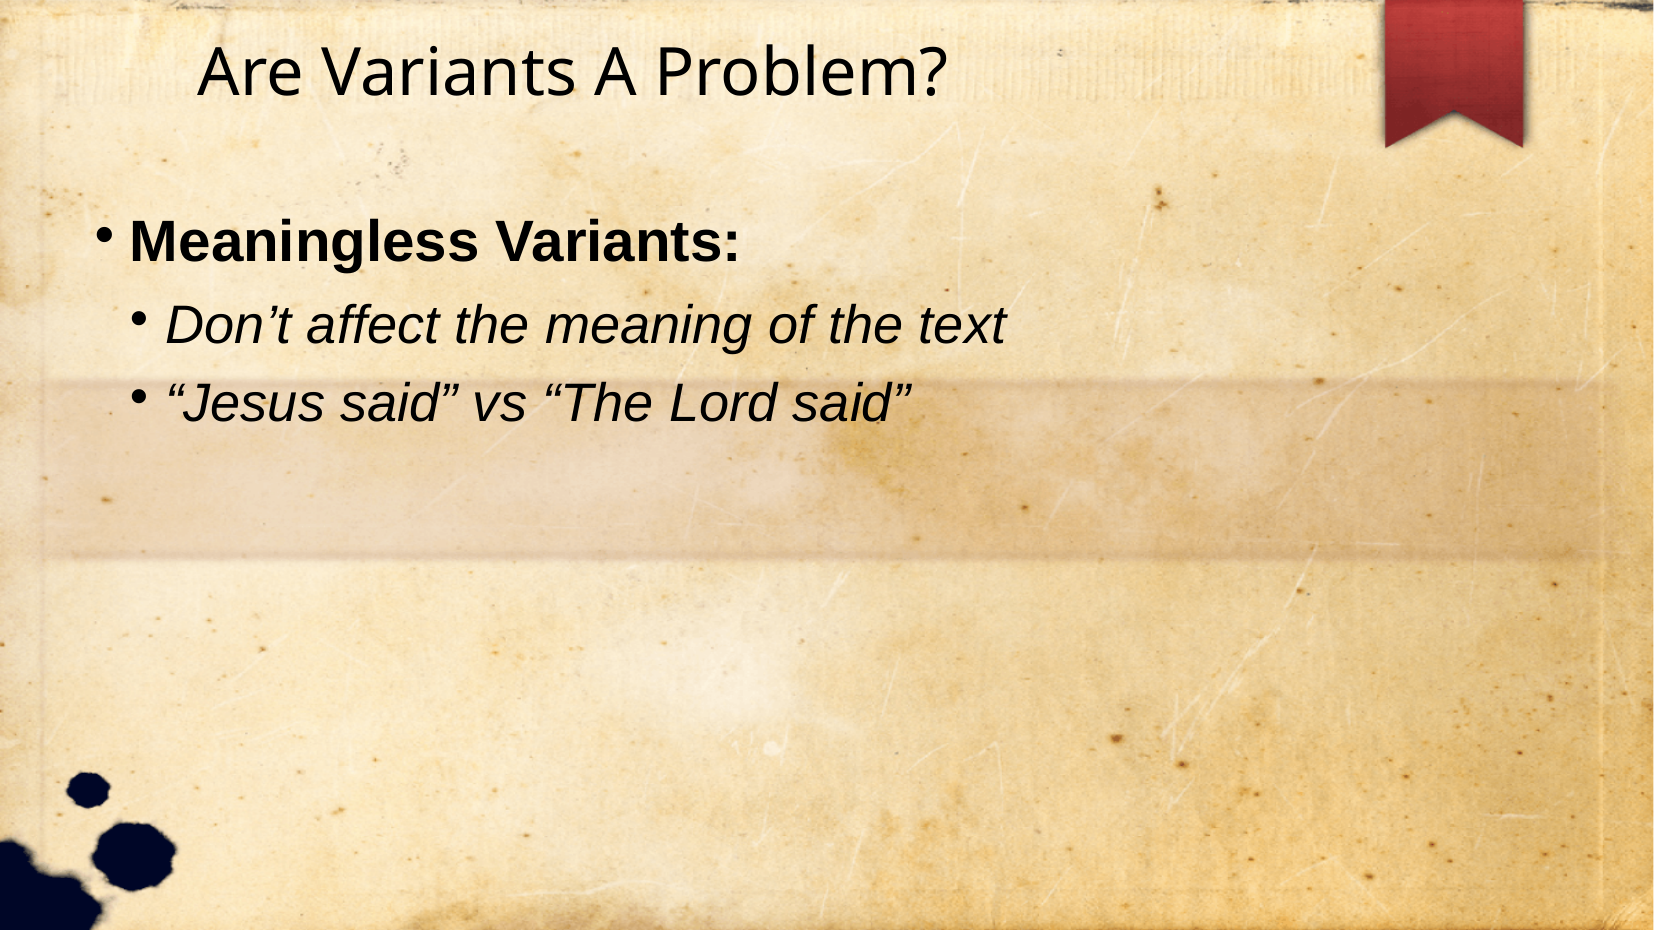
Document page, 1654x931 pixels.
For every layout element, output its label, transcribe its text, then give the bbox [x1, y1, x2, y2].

title Are Variants A Problem? [1, 0, 1146, 163]
picture [0, 0, 1654, 930]
list Meaningless Variants: Don’t affect the meaning of the text “Jesus said” vs “The Lord said” [94, 202, 1214, 826]
